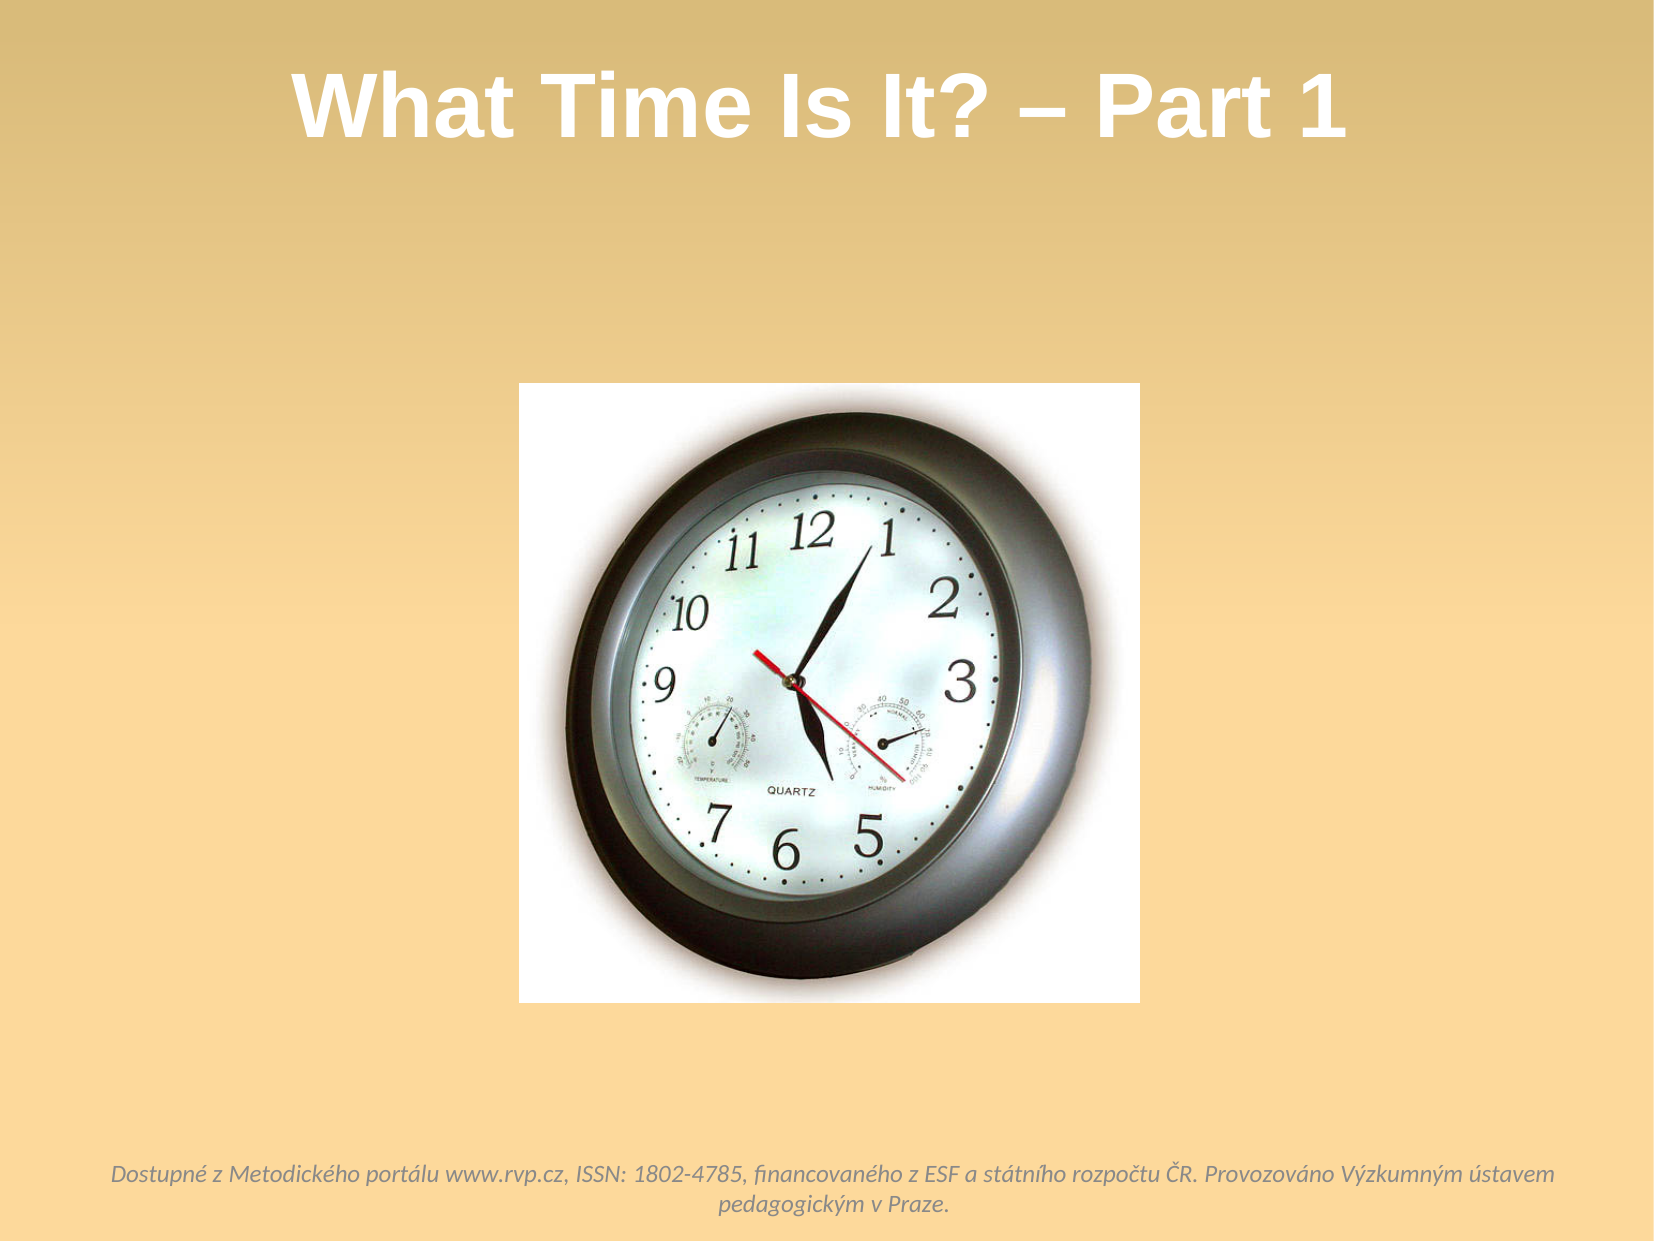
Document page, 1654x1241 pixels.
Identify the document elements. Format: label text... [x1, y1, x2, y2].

picture [0, 0, 1654, 1241]
text_box Dostupné z Metodického portálu www.rvp.cz, ISSN: 1802-4785, financovaného z ESF a státního rozpočtu ČR. Provozováno Výzkumným ústavem pedagogickým v Praze. [56, 1149, 1613, 1225]
title What Time Is It? – Part 1 [76, 0, 1565, 208]
